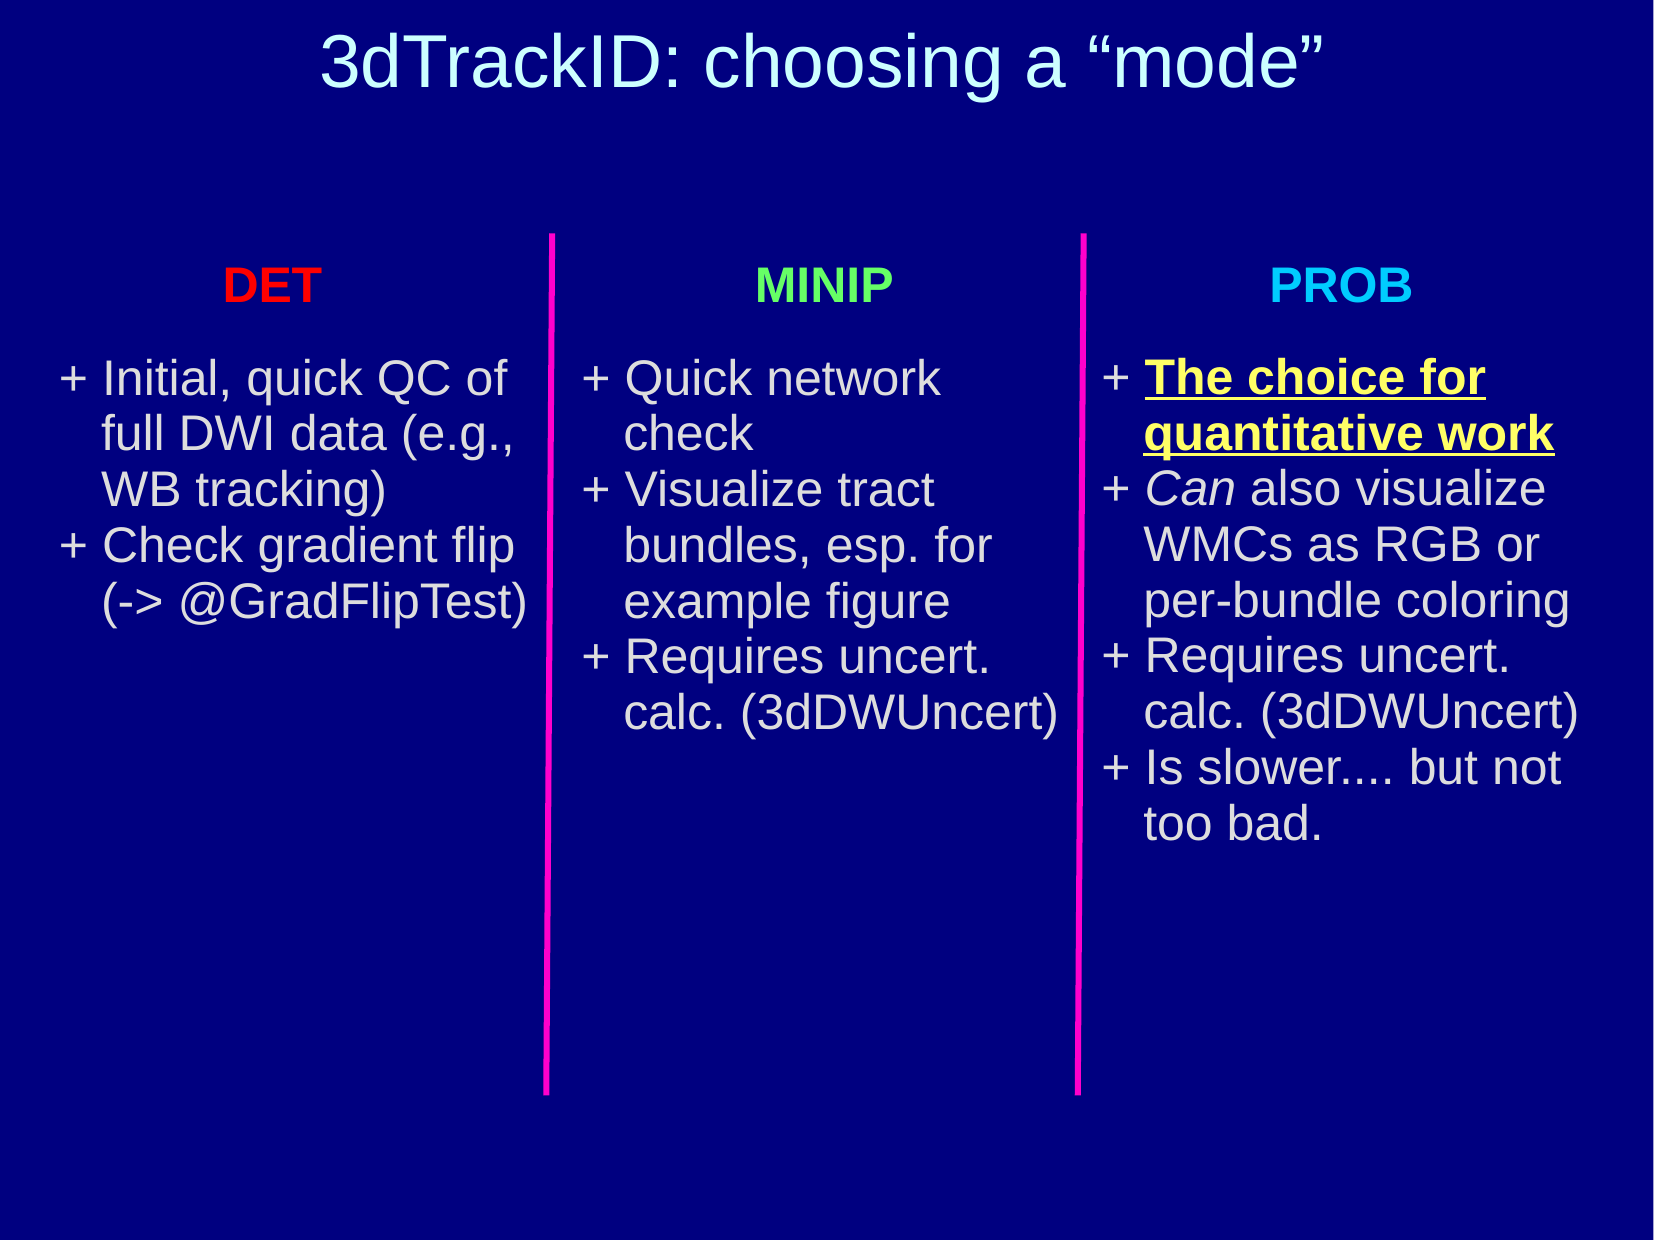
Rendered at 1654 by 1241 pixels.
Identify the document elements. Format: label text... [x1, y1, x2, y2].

text_box PROB [1254, 249, 1429, 321]
text_box + Initial, quick QC of full DWI data (e.g., WB tracking) + Check gradient flip (-> @GradFlipTest) [44, 342, 545, 637]
text_box MINIP [740, 249, 909, 321]
text_box + The choice for quantitative work + Can also visualize WMCs as RGB or per-bundle coloring + Requires uncert. calc. (3dDWUncert) + Is slower.... but not too bad. [1086, 341, 1595, 859]
text_box DET [207, 249, 338, 321]
title 3dTrackID: choosing a “mode” [29, 7, 1616, 116]
text_box + Quick network check + Visualize tract bundles, esp. for example figure + Requires uncert. calc. (3dDWUncert) [566, 342, 1075, 804]
